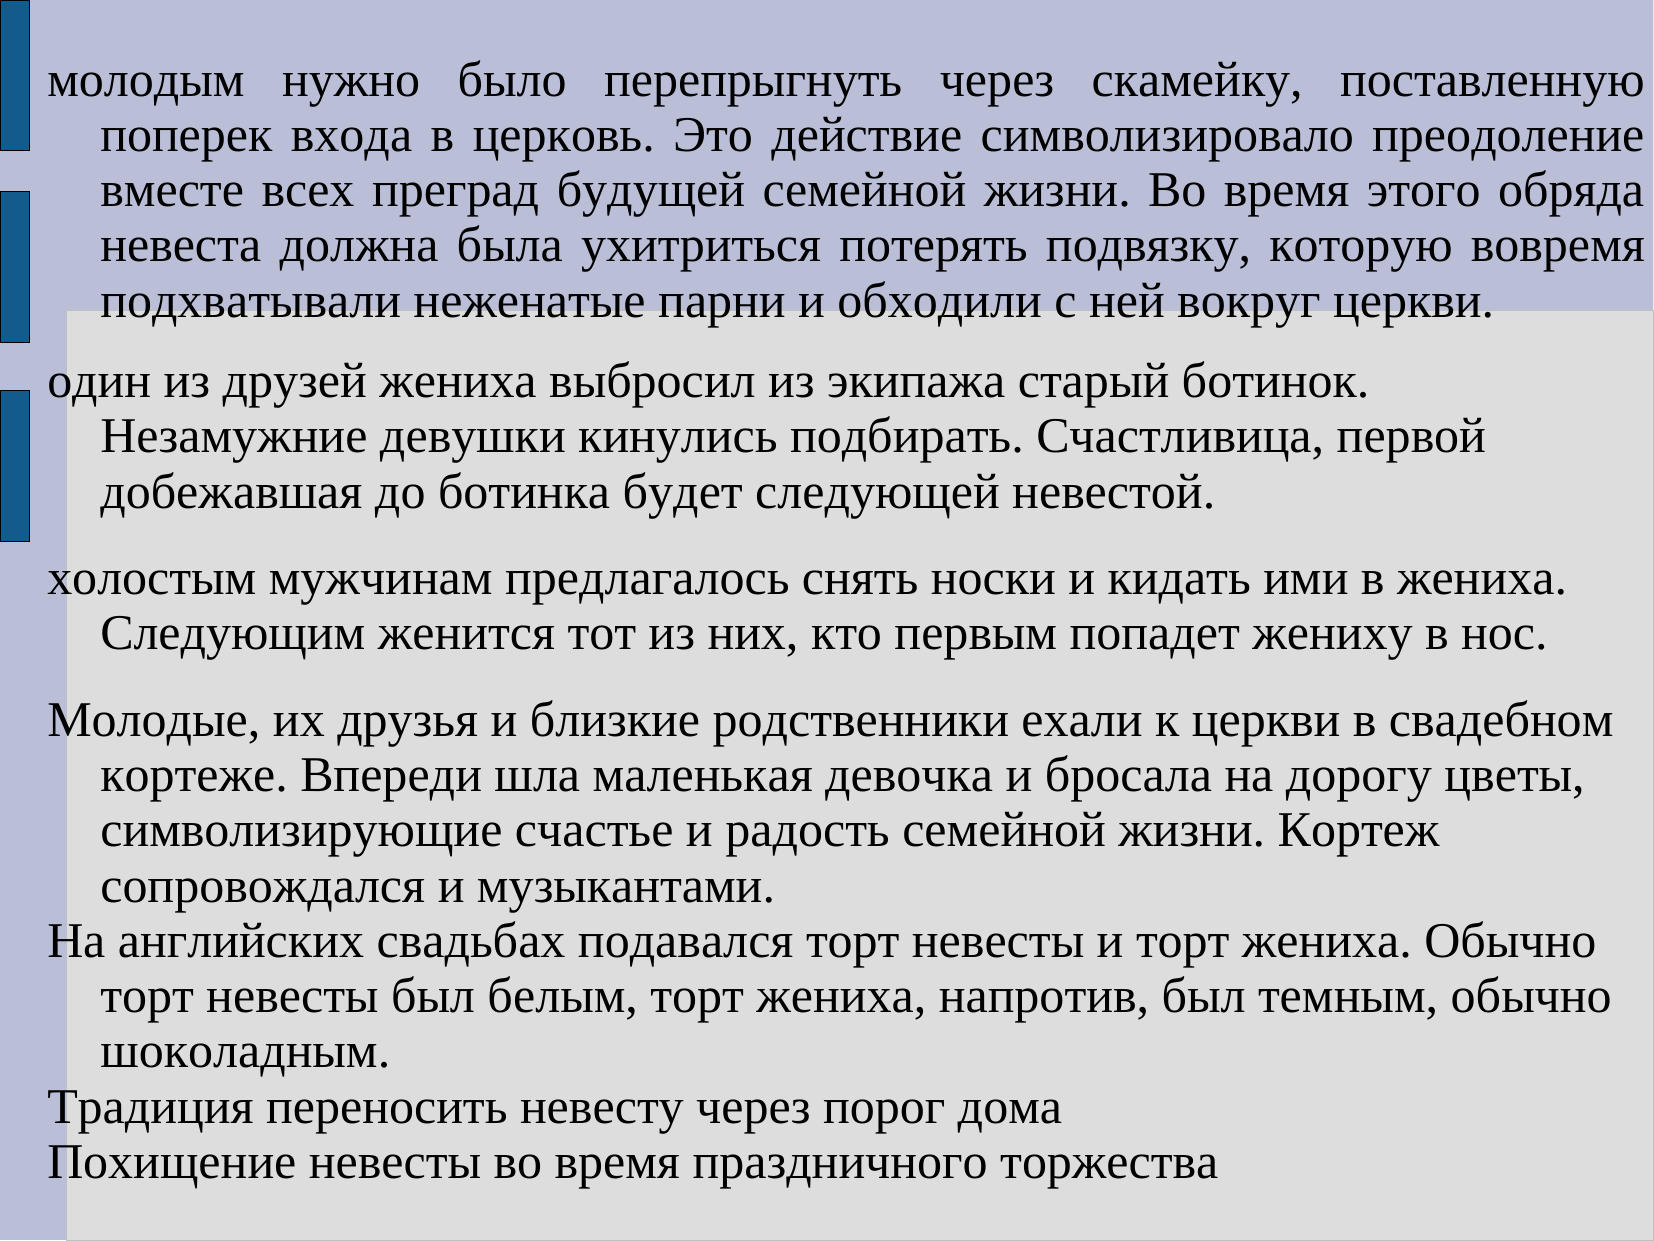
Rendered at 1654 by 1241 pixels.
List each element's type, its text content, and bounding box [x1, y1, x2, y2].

text_box молодым нужно было перепрыгнуть через скамейку, поставленную поперек входа в церковь. Это действие символизировало преодоление вместе всех преград будущей семейной жизни. Во время этого обряда невеста должна была ухитриться потерять подвязку, которую вовремя подхватывали неженатые парни и обходили с ней вокруг церкви. один из друзей жениха выбросил из экипажа старый ботинок. Незамужние девушки кинулись подбирать. Счастливица, первой добежавшая до ботинка будет следующей невестой. холостым мужчинам предлагалось снять носки и кидать ими в жениха. Следующим женится тот из них, кто первым попадет жениху в нос. Молодые, их друзья и близкие родственники ехали к церкви в свадебном кортеже. Впереди шла маленькая девочка и бросала на дорогу цветы, символизирующие счастье и радость семейной жизни. Кортеж сопровождался и музыкантами. На английских свадьбах подавался торт невесты и торт жениха. Обычно торт невесты был белым, торт жениха, напротив, был темным, обычно шоколадным. Традиция переносить невесту через порог дома Похищение невесты во время праздничного торжества [29, 51, 1646, 1241]
